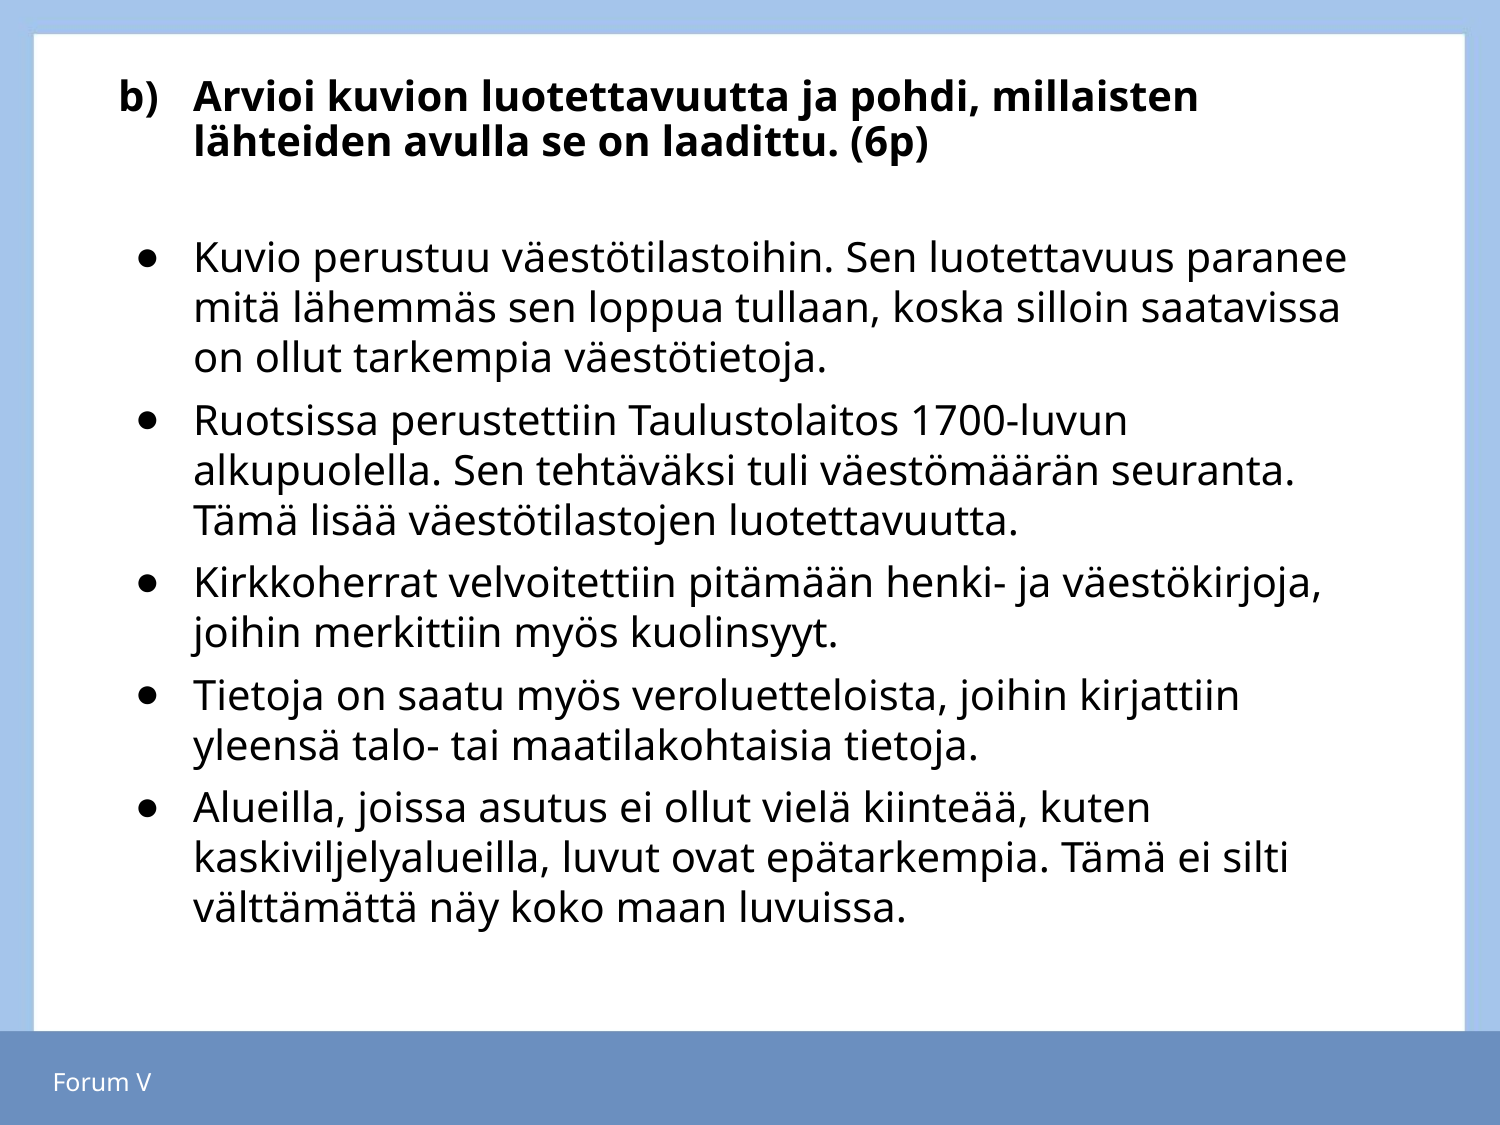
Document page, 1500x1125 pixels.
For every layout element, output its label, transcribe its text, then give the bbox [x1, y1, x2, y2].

picture [0, 0, 1500, 1125]
list Arvioi kuvion luotettavuutta ja pohdi, millaisten lähteiden avulla se on laadittu. (6p) Kuvio perustuu väestötilastoihin. Sen luotettavuus paranee mitä lähemmäs sen loppua tullaan, koska silloin saatavissa on ollut tarkempia väestötietoja. Ruotsissa perustettiin Taulustolaitos 1700-luvun alkupuolella. Sen tehtäväksi tuli väestömäärän seuranta. Tämä lisää väestötilastojen luotettavuutta. Kirkkoherrat velvoitettiin pitämään henki- ja väestökirjoja, joihin merkittiin myös kuolinsyyt. Tietoja on saatu myös veroluetteloista, joihin kirjattiin yleensä talo- tai maatilakohtaisia tietoja. Alueilla, joissa asutus ei ollut vielä kiinteää, kuten kaskiviljelyalueilla, luvut ovat epätarkempia. Tämä ei silti välttämättä näy koko maan luvuissa. [103, 67, 1397, 973]
